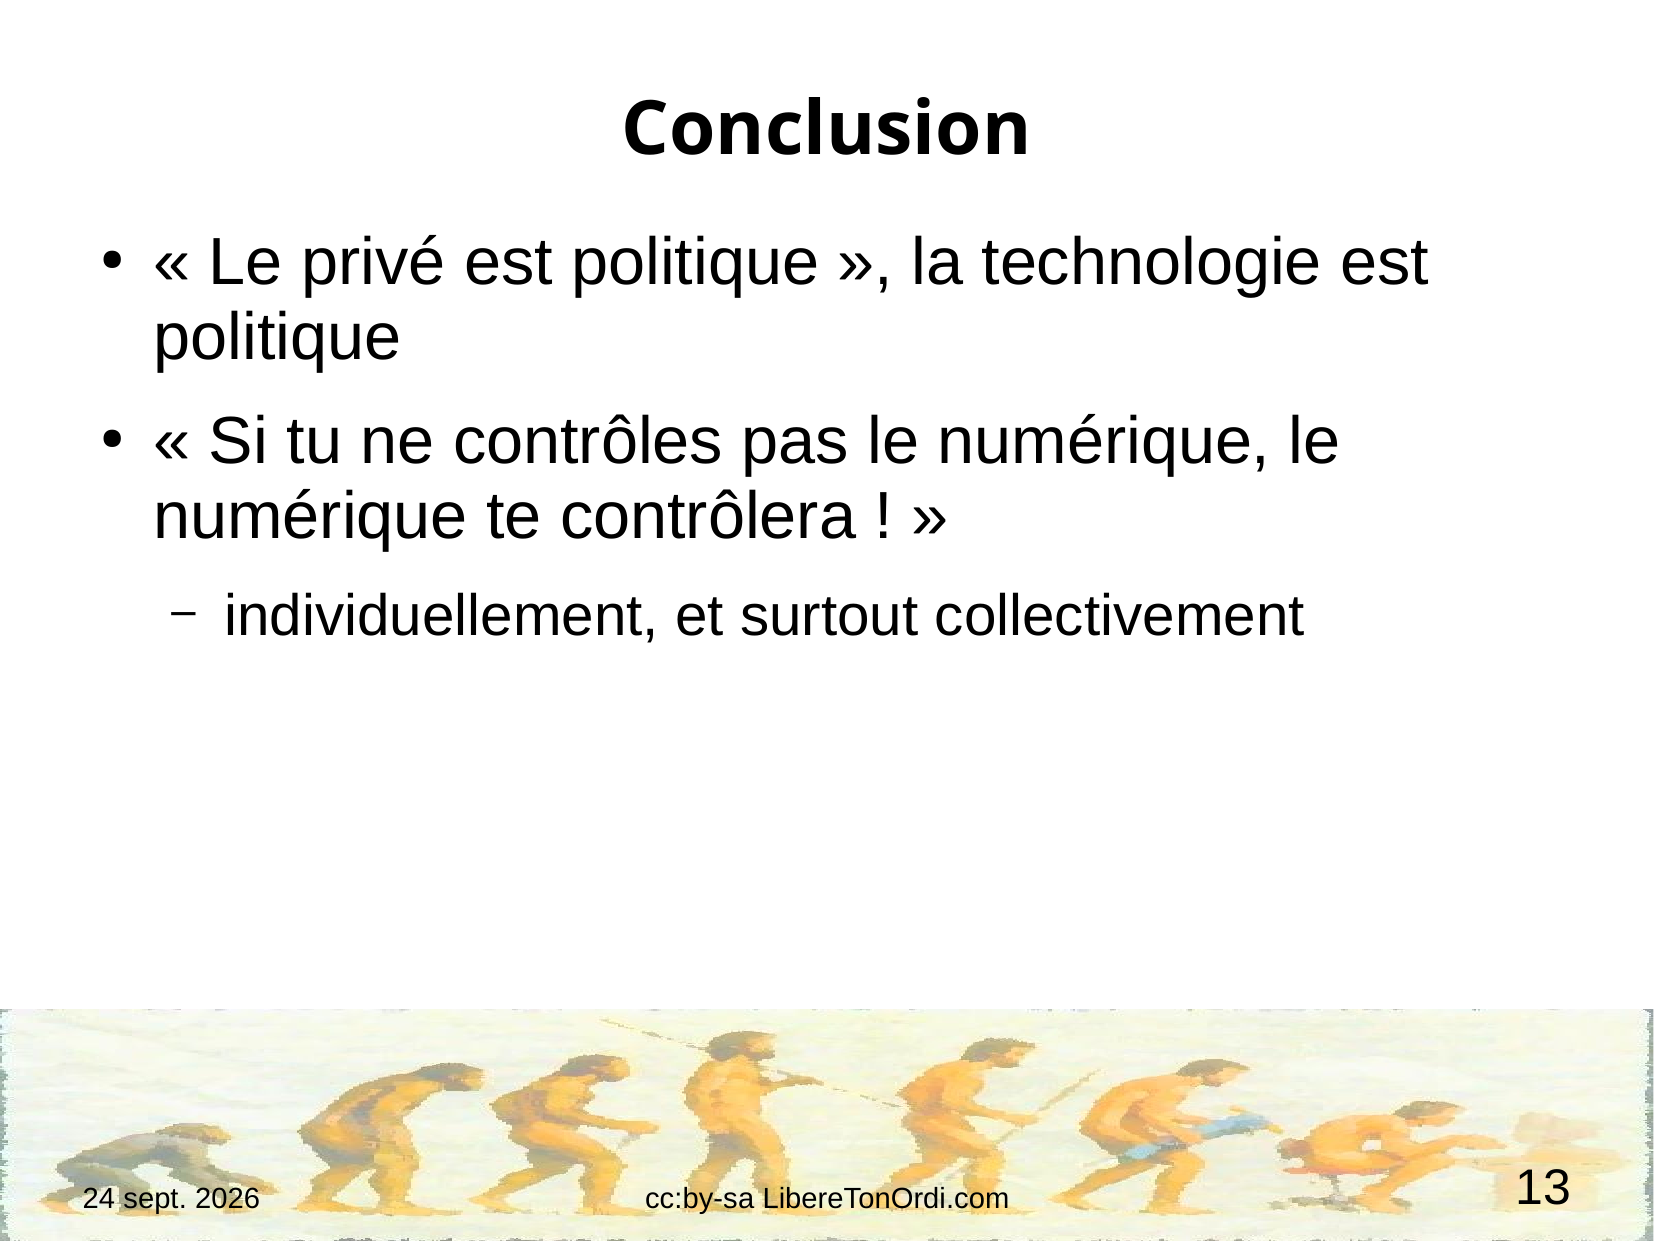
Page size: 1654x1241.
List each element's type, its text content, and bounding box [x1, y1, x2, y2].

picture [0, 1009, 1654, 1241]
list « Le privé est politique », la technologie est politique « Si tu ne contrôles pas le numérique, le numérique te contrôlera ! » individuellement, et surtout collectivement [82, 224, 1571, 1010]
title Conclusion [82, 49, 1571, 201]
